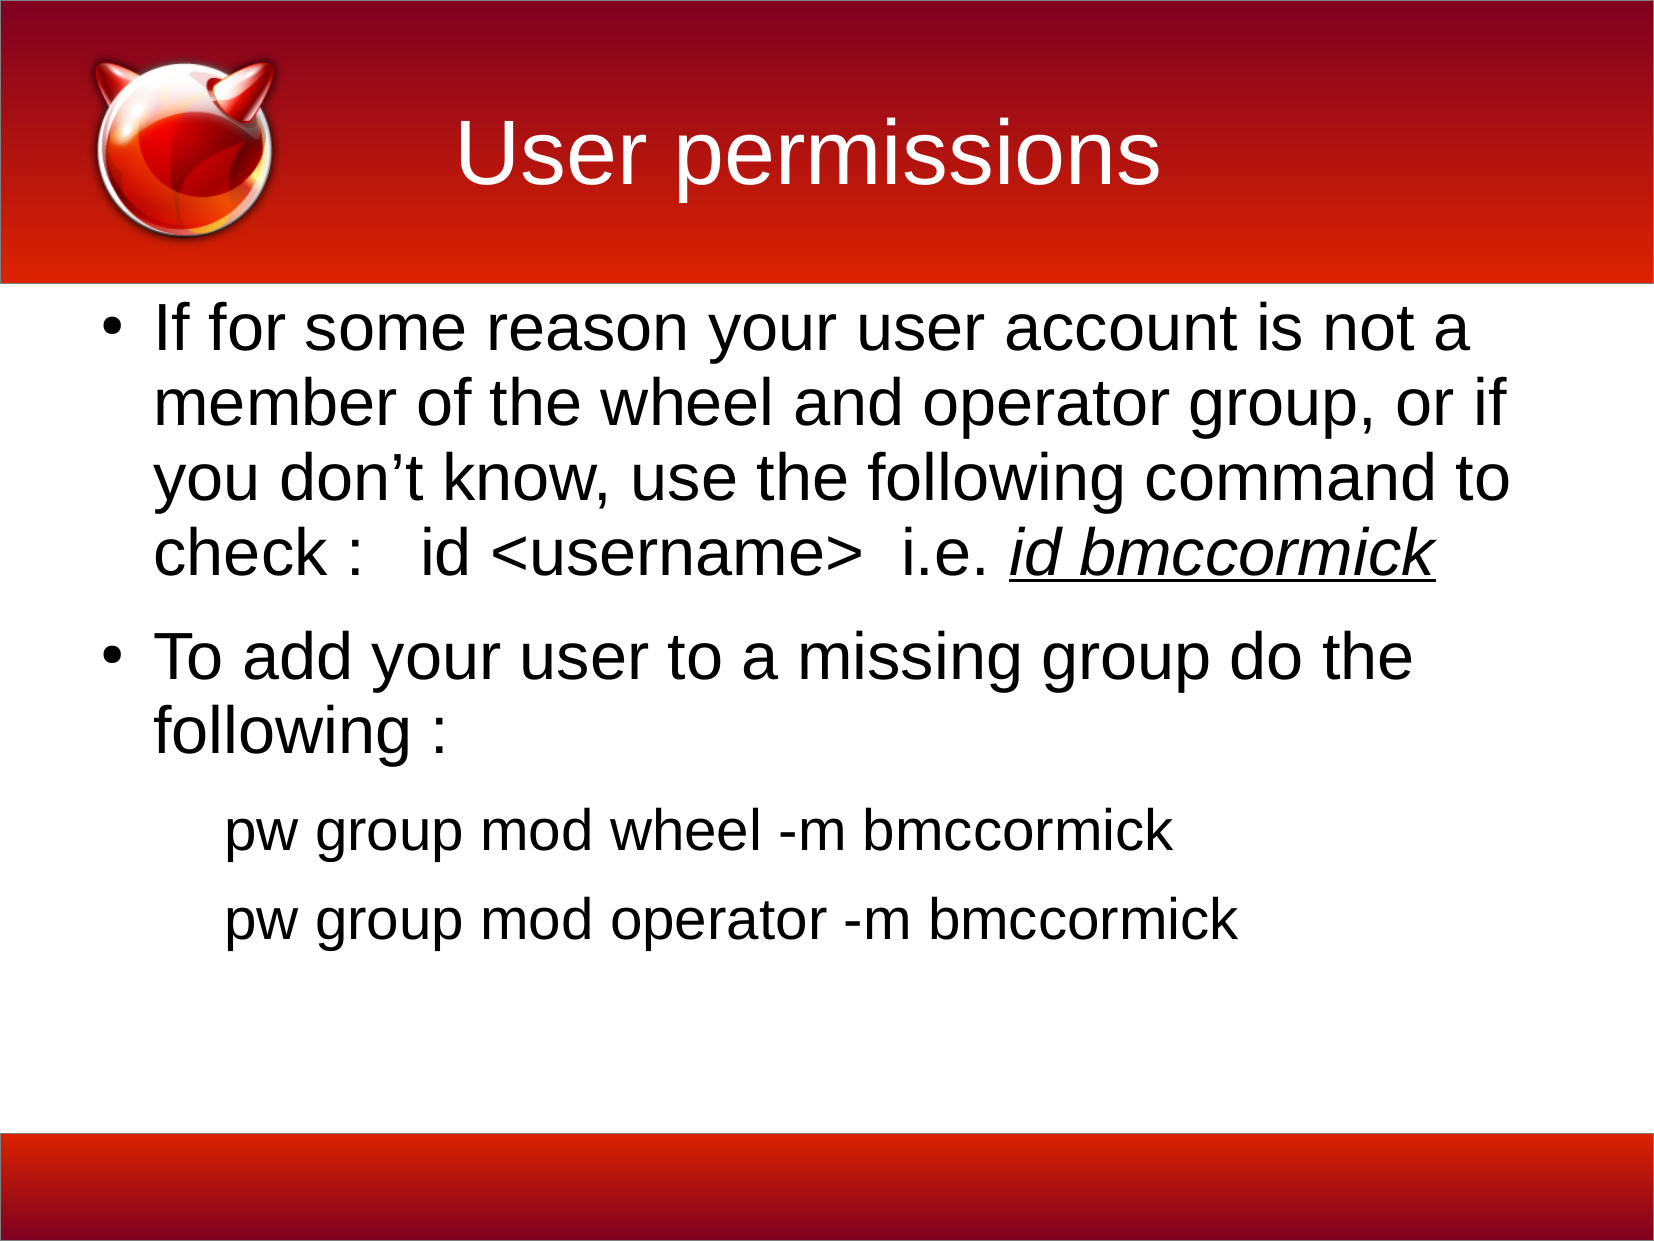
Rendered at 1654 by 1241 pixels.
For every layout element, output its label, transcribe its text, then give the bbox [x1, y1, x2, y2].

title User permissions [82, 49, 1536, 257]
list If for some reason your user account is not a member of the wheel and operator group, or if you don’t know, use the following command to check : id <username> i.e. id bmccormick To add your user to a missing group do the following : pw group mod wheel -m bmccormick pw group mod operator -m bmccormick [82, 290, 1538, 1010]
